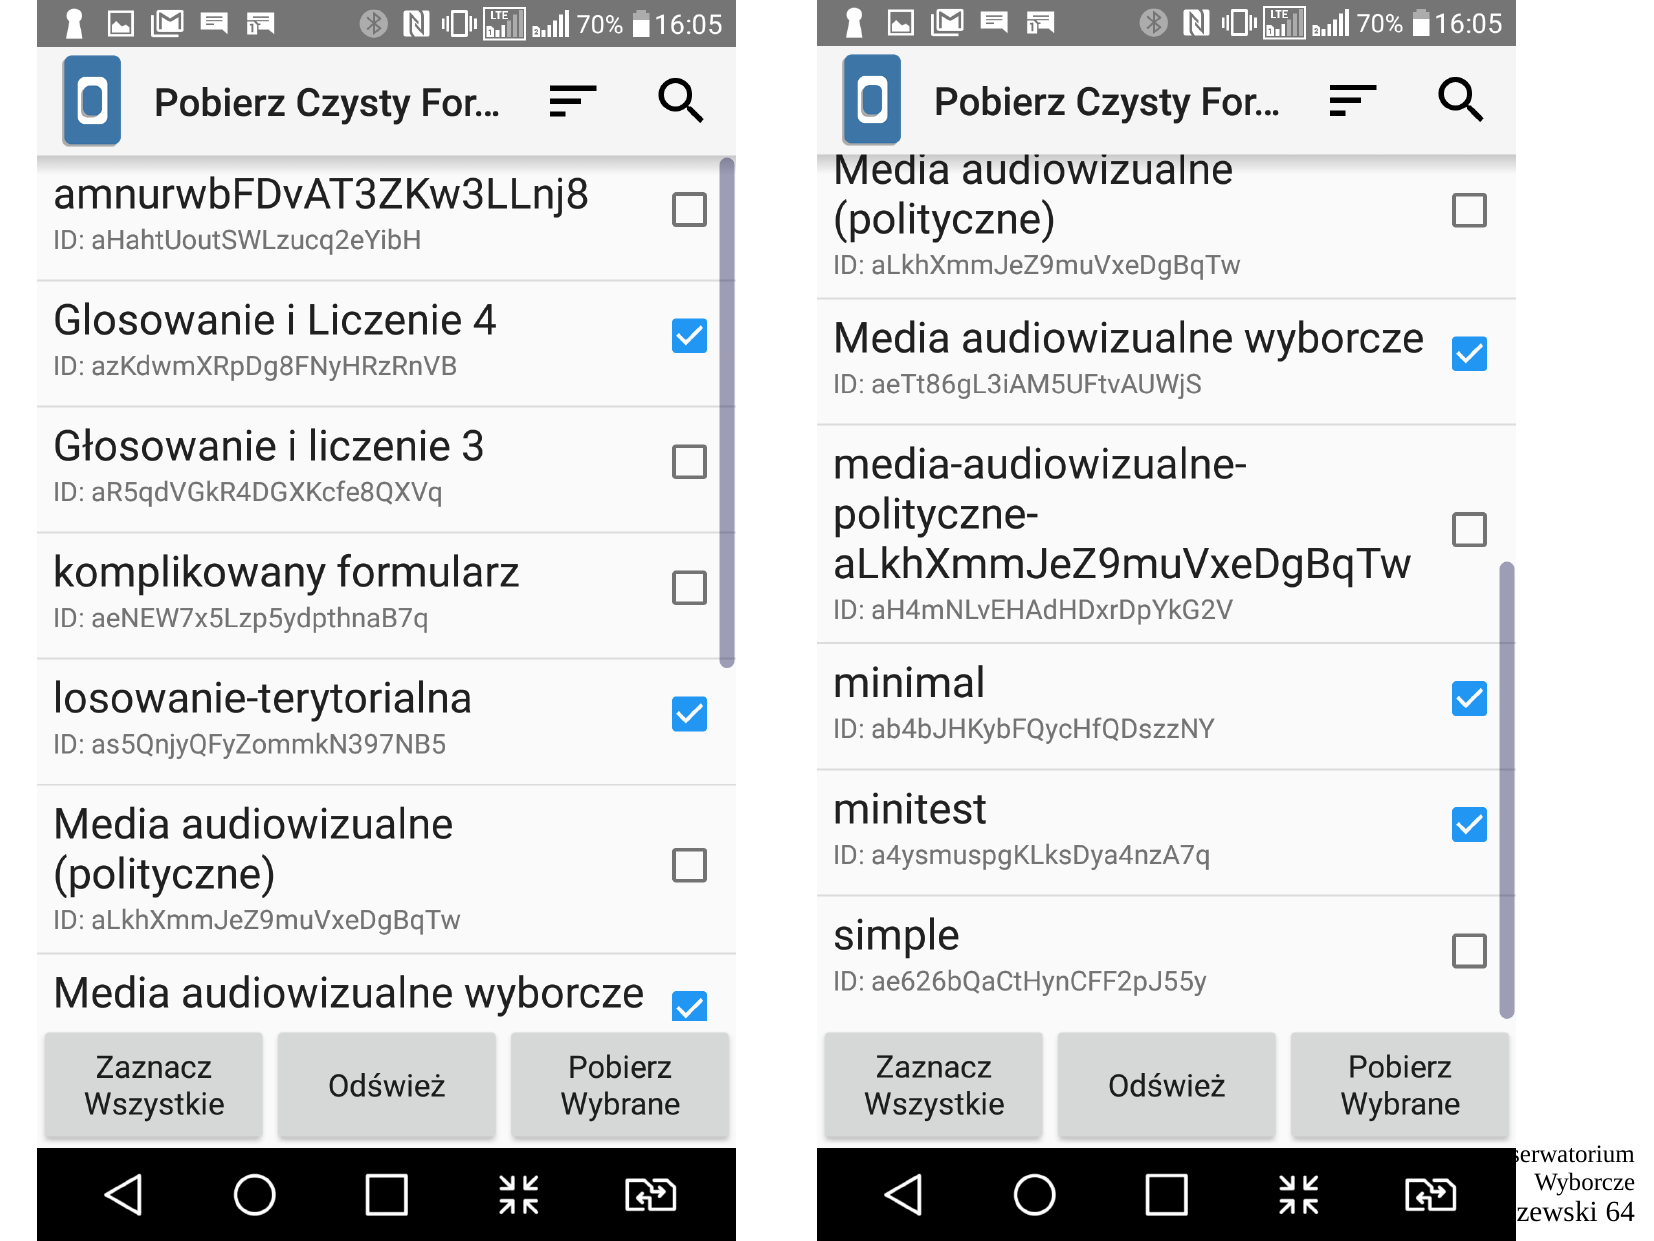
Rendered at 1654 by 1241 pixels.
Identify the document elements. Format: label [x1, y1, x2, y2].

picture [817, 0, 1516, 1241]
picture [37, 0, 736, 1241]
